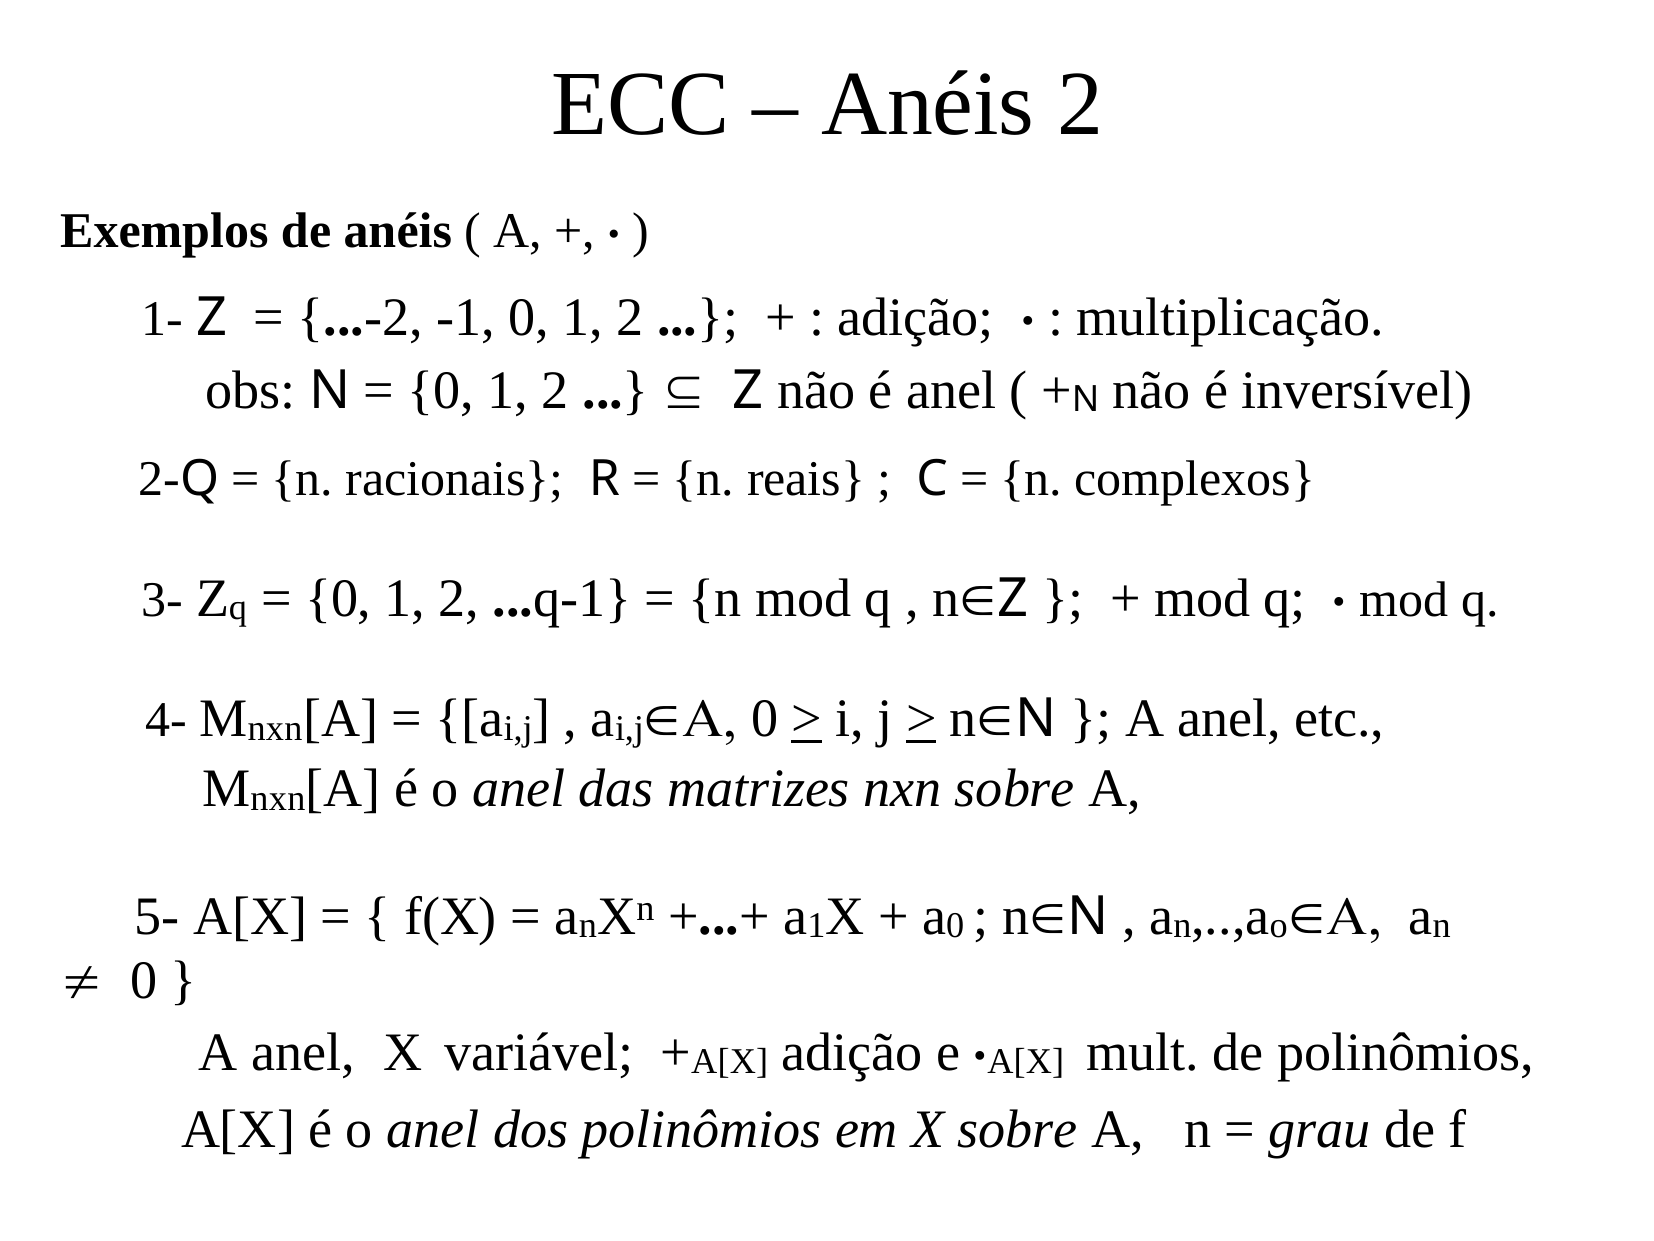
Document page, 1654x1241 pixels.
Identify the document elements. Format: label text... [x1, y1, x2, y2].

title ECC – Anéis 2 [121, 0, 1534, 208]
text_box Exemplos de anéis ( A, +, . ) 1- Z = {...-2, -1, 0, 1, 2 ...}; + : adição; . : multiplicação. obs: N = {0, 1, 2 ...} Z não é anel ( +N não é inversível) 2-Q = {n. racionais}; R = {n. reais} ; C = {n. complexos} 3- Zq = {0, 1, 2, ...q-1} = {n mod q , nÎZ }; + mod q; . mod q. 4- Mnxn[A] = {[ai,j] , ai,jÎA, 0 > i, j > nÎN }; A anel, etc., Mnxn[A] é o anel das matrizes nxn sobre A, 5- A[X] = { f(X) = anXn +...+ a1X + a0 ; nÎN , an,..,aoÎA, an 0 } A anel, X variável; +A[X] adição e .A[X] mult. de polinômios, A[X] é o anel dos polinômios em X sobre A, n = grau de f [60, 193, 1591, 1144]
